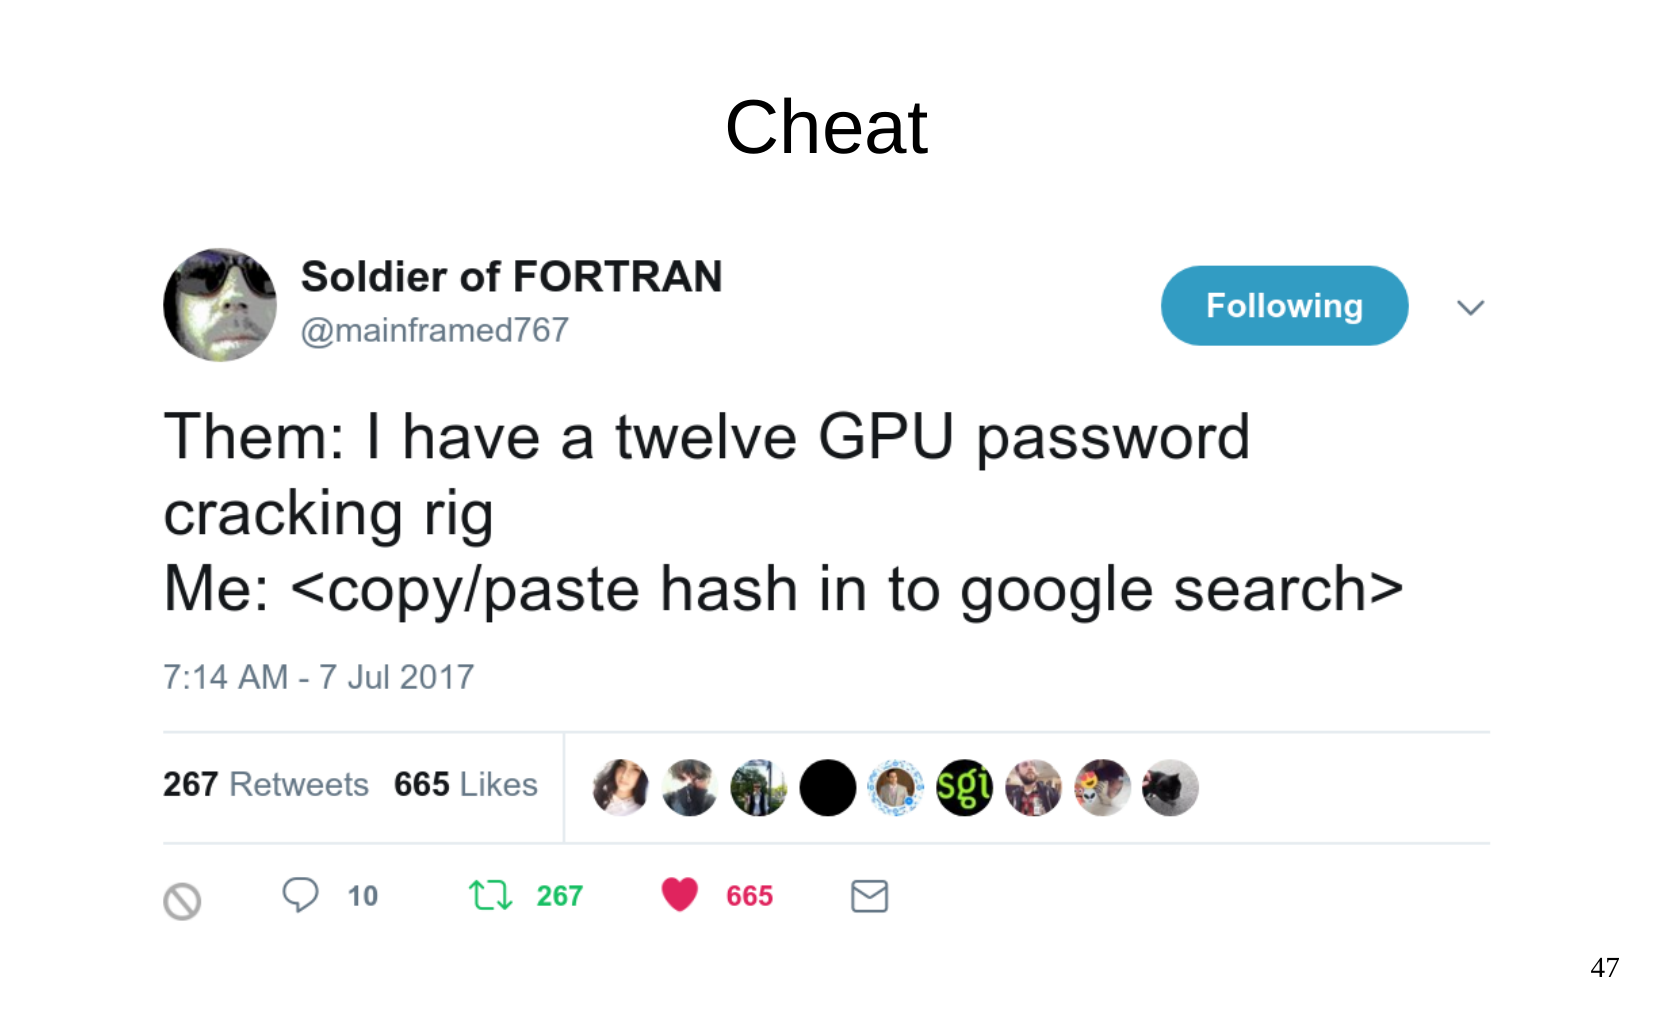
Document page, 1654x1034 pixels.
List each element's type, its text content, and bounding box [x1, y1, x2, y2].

text_box <number> [1560, 951, 1621, 1023]
title Cheat [82, 41, 1571, 214]
picture [93, 194, 1516, 952]
